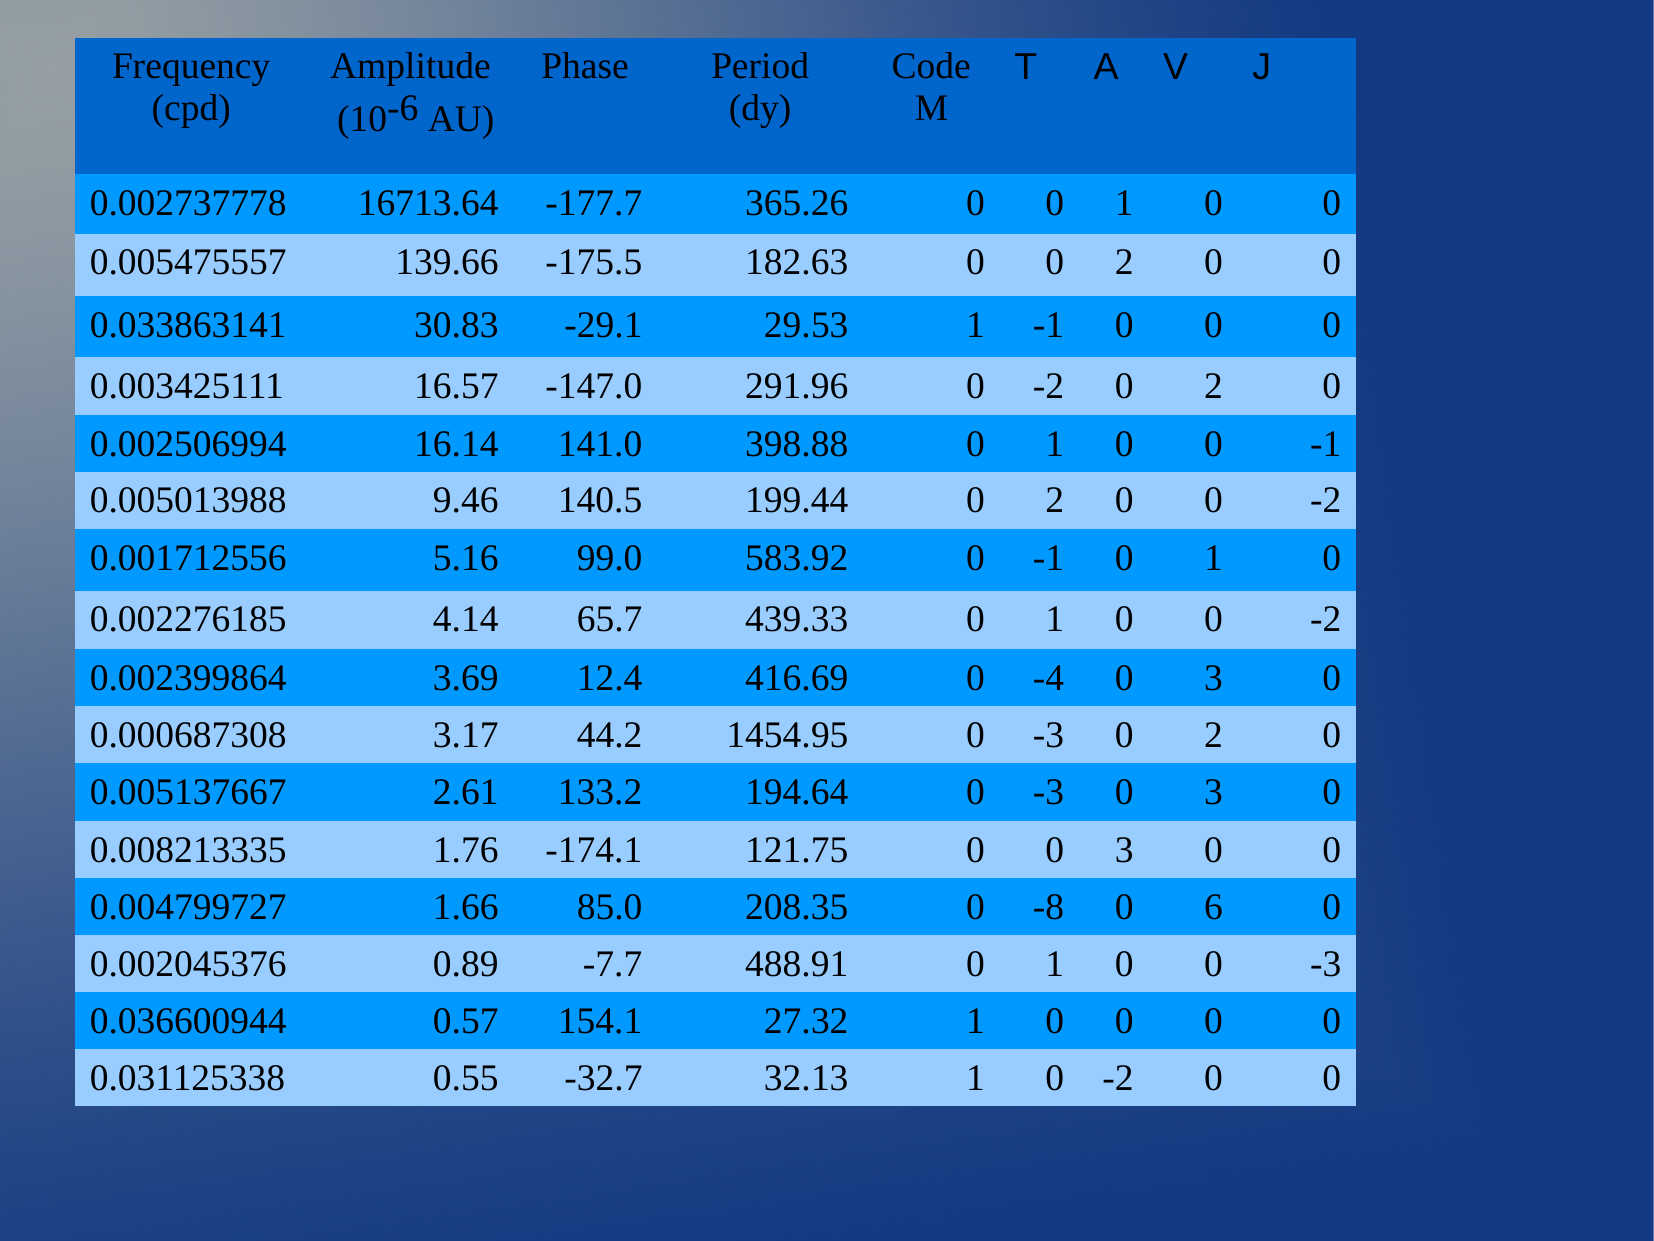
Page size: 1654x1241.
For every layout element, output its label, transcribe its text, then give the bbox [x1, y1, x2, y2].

table_cell 99.0 [513, 529, 657, 591]
table_cell 0 [863, 763, 1000, 821]
table_cell 0 [1148, 296, 1238, 357]
table_cell 0 [1238, 821, 1356, 878]
table_cell 194.64 [657, 763, 863, 821]
table_header Period (dy) [657, 38, 863, 174]
table_cell 0.005137667 [75, 763, 308, 821]
table_cell 0.002399864 [75, 649, 308, 706]
table_cell 0 [1238, 878, 1356, 935]
table_cell 44.2 [513, 706, 657, 763]
table_cell 133.2 [513, 763, 657, 821]
table_cell -29.1 [513, 296, 657, 357]
table_cell 3.17 [308, 706, 513, 763]
table_cell 0 [1079, 415, 1148, 472]
table_cell 0 [1079, 763, 1148, 821]
table_cell 0.001712556 [75, 529, 308, 591]
table_cell 0 [1079, 992, 1148, 1049]
table_header Amplitude (10-6 AU) [308, 38, 513, 174]
table_cell 0 [1079, 878, 1148, 935]
table_cell 182.63 [657, 234, 863, 296]
table_cell 0 [863, 234, 1000, 296]
table_cell 0 [863, 935, 1000, 992]
table_cell 16713.64 [308, 174, 513, 234]
table_cell 0 [863, 706, 1000, 763]
table_cell 0.031125338 [75, 1049, 308, 1106]
table_cell 121.75 [657, 821, 863, 878]
table_cell 1.76 [308, 821, 513, 878]
table_cell 0.002737778 [75, 174, 308, 234]
table_cell 3 [1148, 763, 1238, 821]
table_cell 0.036600944 [75, 992, 308, 1049]
table_cell 0 [863, 357, 1000, 415]
table_cell 0.002506994 [75, 415, 308, 472]
table_cell 0 [863, 878, 1000, 935]
table_cell 0.000687308 [75, 706, 308, 763]
table_cell 2.61 [308, 763, 513, 821]
table_cell 0 [1238, 706, 1356, 763]
table_cell -8 [1000, 878, 1079, 935]
table_cell 0 [1148, 821, 1238, 878]
table_cell 0.008213335 [75, 821, 308, 878]
table_header Frequency (cpd) [75, 38, 308, 174]
table_cell 0.89 [308, 935, 513, 992]
table_cell 0.004799727 [75, 878, 308, 935]
table_cell 12.4 [513, 649, 657, 706]
table_cell 0 [1148, 1049, 1238, 1106]
table_cell 29.53 [657, 296, 863, 357]
table_cell 0 [863, 649, 1000, 706]
table_cell 0 [1000, 174, 1079, 234]
table_cell 0.002045376 [75, 935, 308, 992]
table_cell 0.57 [308, 992, 513, 1049]
table_cell 0 [1079, 357, 1148, 415]
table_cell -2 [1238, 591, 1356, 649]
table_cell 16.57 [308, 357, 513, 415]
table_cell 0 [1238, 174, 1356, 234]
table_cell 65.7 [513, 591, 657, 649]
table_cell 0 [1000, 992, 1079, 1049]
table_cell 0 [1238, 296, 1356, 357]
table_cell 1 [1000, 415, 1079, 472]
table_cell -32.7 [513, 1049, 657, 1106]
table_cell 0.005013988 [75, 472, 308, 529]
table_cell -2 [1079, 1049, 1148, 1106]
table_cell -2 [1000, 357, 1079, 415]
table_cell 0 [1079, 472, 1148, 529]
table_cell 27.32 [657, 992, 863, 1049]
table_cell -2 [1238, 472, 1356, 529]
table_cell 365.26 [657, 174, 863, 234]
table_cell 0 [1000, 1049, 1079, 1106]
table_cell 4.14 [308, 591, 513, 649]
table_cell 0 [1238, 1049, 1356, 1106]
table_cell 139.66 [308, 234, 513, 296]
table_cell 416.69 [657, 649, 863, 706]
table_cell 1 [1000, 935, 1079, 992]
table_cell 0 [1000, 234, 1079, 296]
table_cell 16.14 [308, 415, 513, 472]
table_header Code M [863, 38, 1000, 174]
table_cell -3 [1000, 763, 1079, 821]
table_cell 0 [863, 821, 1000, 878]
table_cell 0 [1238, 992, 1356, 1049]
table_cell -177.7 [513, 174, 657, 234]
table_cell 3 [1079, 821, 1148, 878]
table_cell 1.66 [308, 878, 513, 935]
table_cell 0 [863, 529, 1000, 591]
table_cell 1 [863, 992, 1000, 1049]
table_cell -7.7 [513, 935, 657, 992]
table_cell 1 [1000, 591, 1079, 649]
table_cell 0 [1238, 234, 1356, 296]
table_cell 1 [1148, 529, 1238, 591]
table_cell 0 [863, 174, 1000, 234]
table_cell 2 [1000, 472, 1079, 529]
table_cell 3.69 [308, 649, 513, 706]
table_cell 199.44 [657, 472, 863, 529]
table_header T [1000, 38, 1079, 174]
table_cell 6 [1148, 878, 1238, 935]
table_cell 0.003425111 [75, 357, 308, 415]
table_cell -4 [1000, 649, 1079, 706]
table_cell -3 [1238, 935, 1356, 992]
table_cell 0 [1238, 649, 1356, 706]
table_cell 0 [1238, 763, 1356, 821]
table_cell 0 [863, 415, 1000, 472]
table_cell 140.5 [513, 472, 657, 529]
table_cell 291.96 [657, 357, 863, 415]
table_cell 2 [1079, 234, 1148, 296]
table_cell 2 [1148, 706, 1238, 763]
table_cell 0 [1148, 591, 1238, 649]
table_cell 1454.95 [657, 706, 863, 763]
table_cell 1 [1079, 174, 1148, 234]
table_cell 398.88 [657, 415, 863, 472]
table_cell 0.55 [308, 1049, 513, 1106]
table_cell 0 [1148, 415, 1238, 472]
table_cell 154.1 [513, 992, 657, 1049]
table_cell 0 [1238, 529, 1356, 591]
table_header V [1148, 38, 1238, 174]
table_cell 2 [1148, 357, 1238, 415]
table_cell -175.5 [513, 234, 657, 296]
table_cell 0 [1148, 234, 1238, 296]
table_header Phase [513, 38, 657, 174]
table_cell 0 [1148, 992, 1238, 1049]
table_cell 0 [1079, 529, 1148, 591]
table_cell 0.002276185 [75, 591, 308, 649]
table_cell 0 [863, 591, 1000, 649]
table_cell 32.13 [657, 1049, 863, 1106]
table_cell -1 [1000, 529, 1079, 591]
table_header J [1238, 38, 1356, 174]
table_cell 1 [863, 1049, 1000, 1106]
table_cell 9.46 [308, 472, 513, 529]
table_cell 141.0 [513, 415, 657, 472]
table_cell -3 [1000, 706, 1079, 763]
table_cell 1 [863, 296, 1000, 357]
table_cell 488.91 [657, 935, 863, 992]
table_cell 0 [1079, 706, 1148, 763]
table_cell 0 [1079, 591, 1148, 649]
table_cell 30.83 [308, 296, 513, 357]
table_cell 0 [863, 472, 1000, 529]
table_cell 0 [1238, 357, 1356, 415]
table_cell 85.0 [513, 878, 657, 935]
table_cell -1 [1000, 296, 1079, 357]
table_cell 208.35 [657, 878, 863, 935]
table_cell -1 [1238, 415, 1356, 472]
table_cell -147.0 [513, 357, 657, 415]
table_cell 0 [1079, 935, 1148, 992]
picture [0, 0, 1654, 1241]
table_cell 0 [1079, 649, 1148, 706]
table_cell 0 [1148, 935, 1238, 992]
table_cell 3 [1148, 649, 1238, 706]
table_cell 5.16 [308, 529, 513, 591]
table_cell 0.005475557 [75, 234, 308, 296]
table_cell 583.92 [657, 529, 863, 591]
table_cell 0 [1148, 472, 1238, 529]
table_header A [1079, 38, 1148, 174]
table_cell 0.033863141 [75, 296, 308, 357]
table_cell -174.1 [513, 821, 657, 878]
table_cell 0 [1148, 174, 1238, 234]
table_cell 439.33 [657, 591, 863, 649]
table_cell 0 [1000, 821, 1079, 878]
table_cell 0 [1079, 296, 1148, 357]
